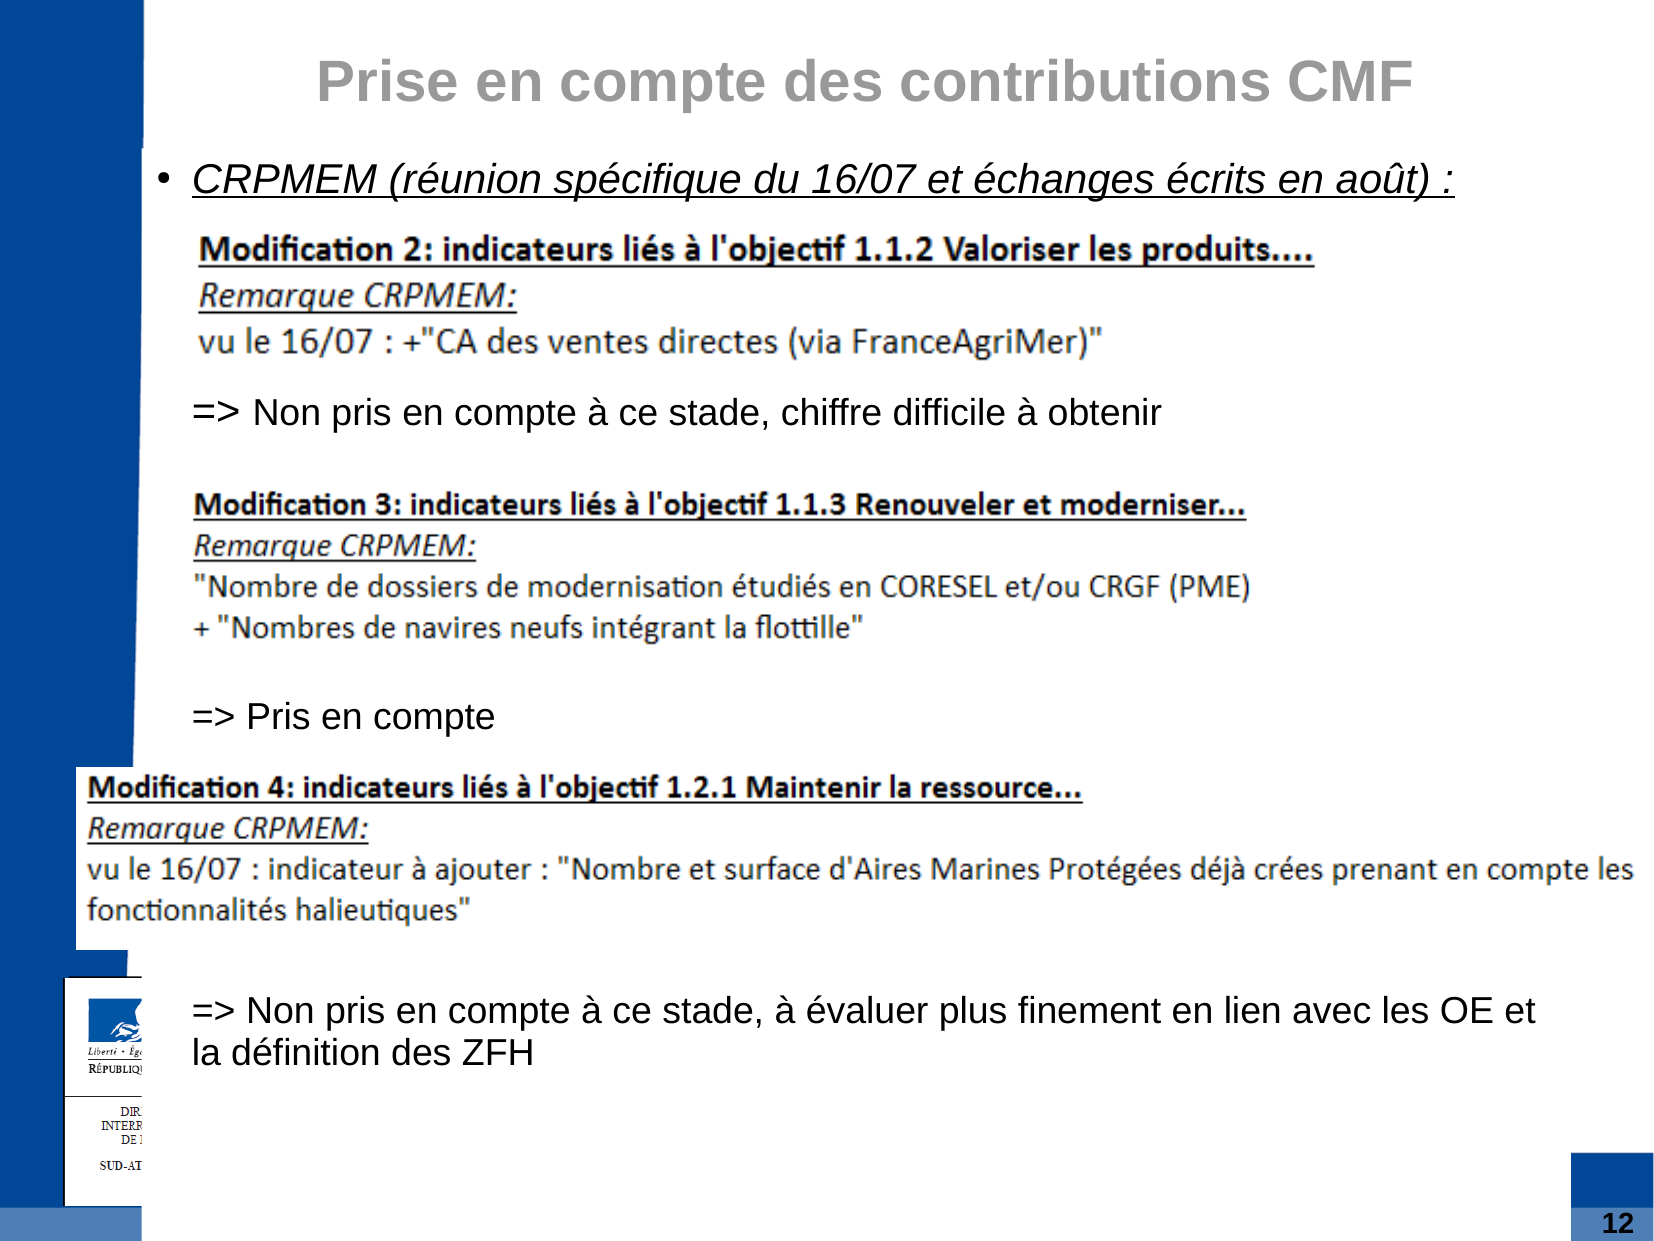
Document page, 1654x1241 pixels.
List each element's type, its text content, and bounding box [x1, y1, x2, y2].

text_box CRPMEM (réunion spécifique du 16/07 et échanges écrits en août) : => Non pris en compte à ce stade, chiffre difficile à obtenir => Pris en compte => Non pris en compte à ce stade, à évaluer plus finement en lien avec les OE et la définition des ZFH [141, 148, 1571, 767]
text_box Prise en compte des contributions CMF [106, 41, 1642, 189]
picture [0, 0, 1654, 1241]
text_box CRPMEM (réunion spécifique du 16/07 et échanges écrits en août) : => Non pris en compte à ce stade, chiffre difficile à obtenir => Pris en compte => Non pris en compte à ce stade, à évaluer plus finement en lien avec les OE et la définition des ZFH [141, 950, 1571, 1241]
